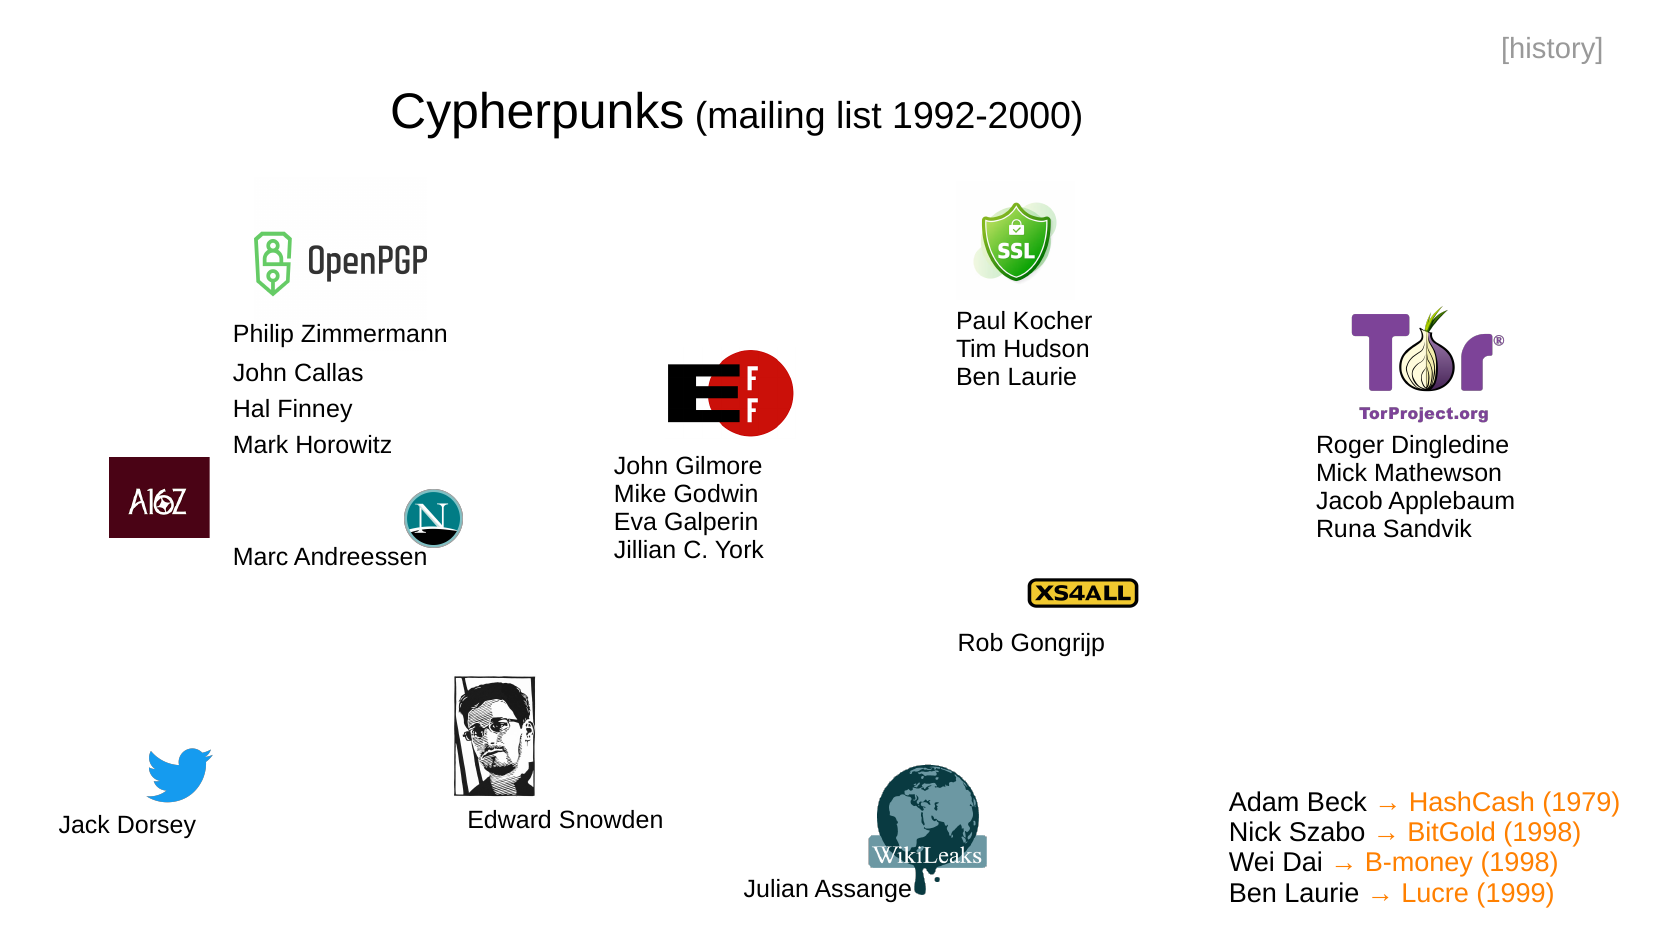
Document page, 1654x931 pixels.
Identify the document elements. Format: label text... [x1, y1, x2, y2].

picture [828, 763, 1027, 896]
picture [1026, 565, 1140, 622]
text_box Jack Dorsey [43, 802, 231, 847]
picture [452, 674, 537, 798]
text_box Rob Gongrijp [942, 621, 1186, 684]
picture [1336, 297, 1511, 431]
text_box Mark Horowitz Marc Andreessen [218, 423, 471, 579]
text_box Julian Assange [728, 867, 972, 931]
text_box [history] [1486, 24, 1627, 86]
text_box John Gilmore Mike Godwin Eva Galperin Jillian C. York [599, 444, 852, 572]
text_box Edward Snowden [452, 797, 696, 841]
text_box Roger Dingledine Mick Mathewson Jacob Applebaum Runa Sandvik [1301, 423, 1541, 551]
picture [146, 748, 213, 802]
text_box Paul Kocher Tim Hudson Ben Laurie [941, 299, 1225, 415]
picture [956, 181, 1075, 299]
text_box Hal Finney [218, 387, 471, 423]
text_box Cypherpunks (mailing list 1992-2000) [375, 75, 1108, 162]
text_box Adam Beck → HashCash (1979) Nick Szabo → BitGold (1998) Wei Dai → B-money (1998) Ben Laurie → Lucre (1999) [1214, 779, 1639, 931]
picture [109, 457, 210, 538]
text_box Philip Zimmermann [218, 312, 471, 367]
picture [254, 177, 427, 312]
text_box John Callas [218, 367, 385, 387]
picture [404, 489, 463, 548]
picture [665, 347, 796, 439]
